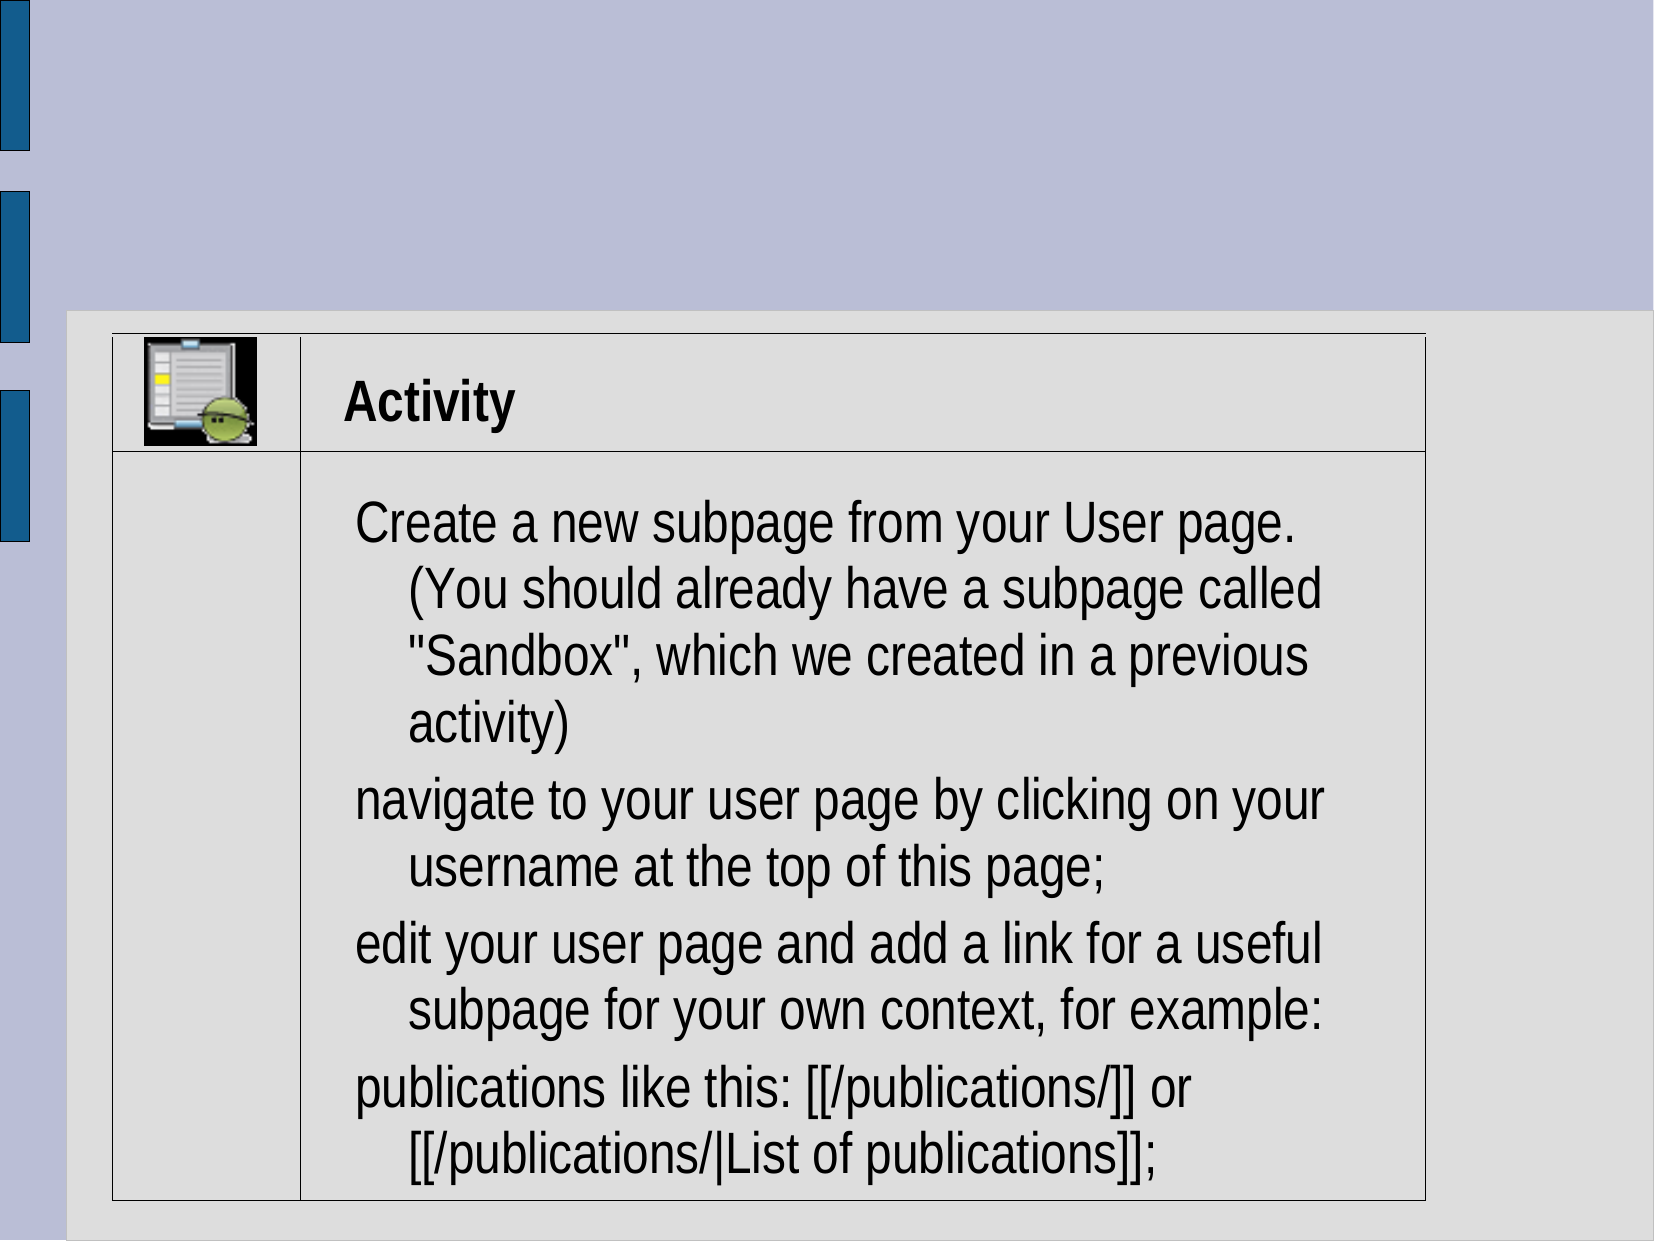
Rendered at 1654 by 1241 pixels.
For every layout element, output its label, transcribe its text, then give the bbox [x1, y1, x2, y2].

text_box Activity [325, 367, 563, 434]
list Create a new subpage from your User page. (You should already have a subpage called "Sandbox", which we created in a previous activity) navigate to your user page by clicking on your username at the top of this page; edit your user page and add a link for a useful subpage for your own context, for example: publications like this: [[/publications/]] or [[/publications/|List of publications]]; [337, 487, 1388, 1194]
picture [144, 337, 257, 446]
